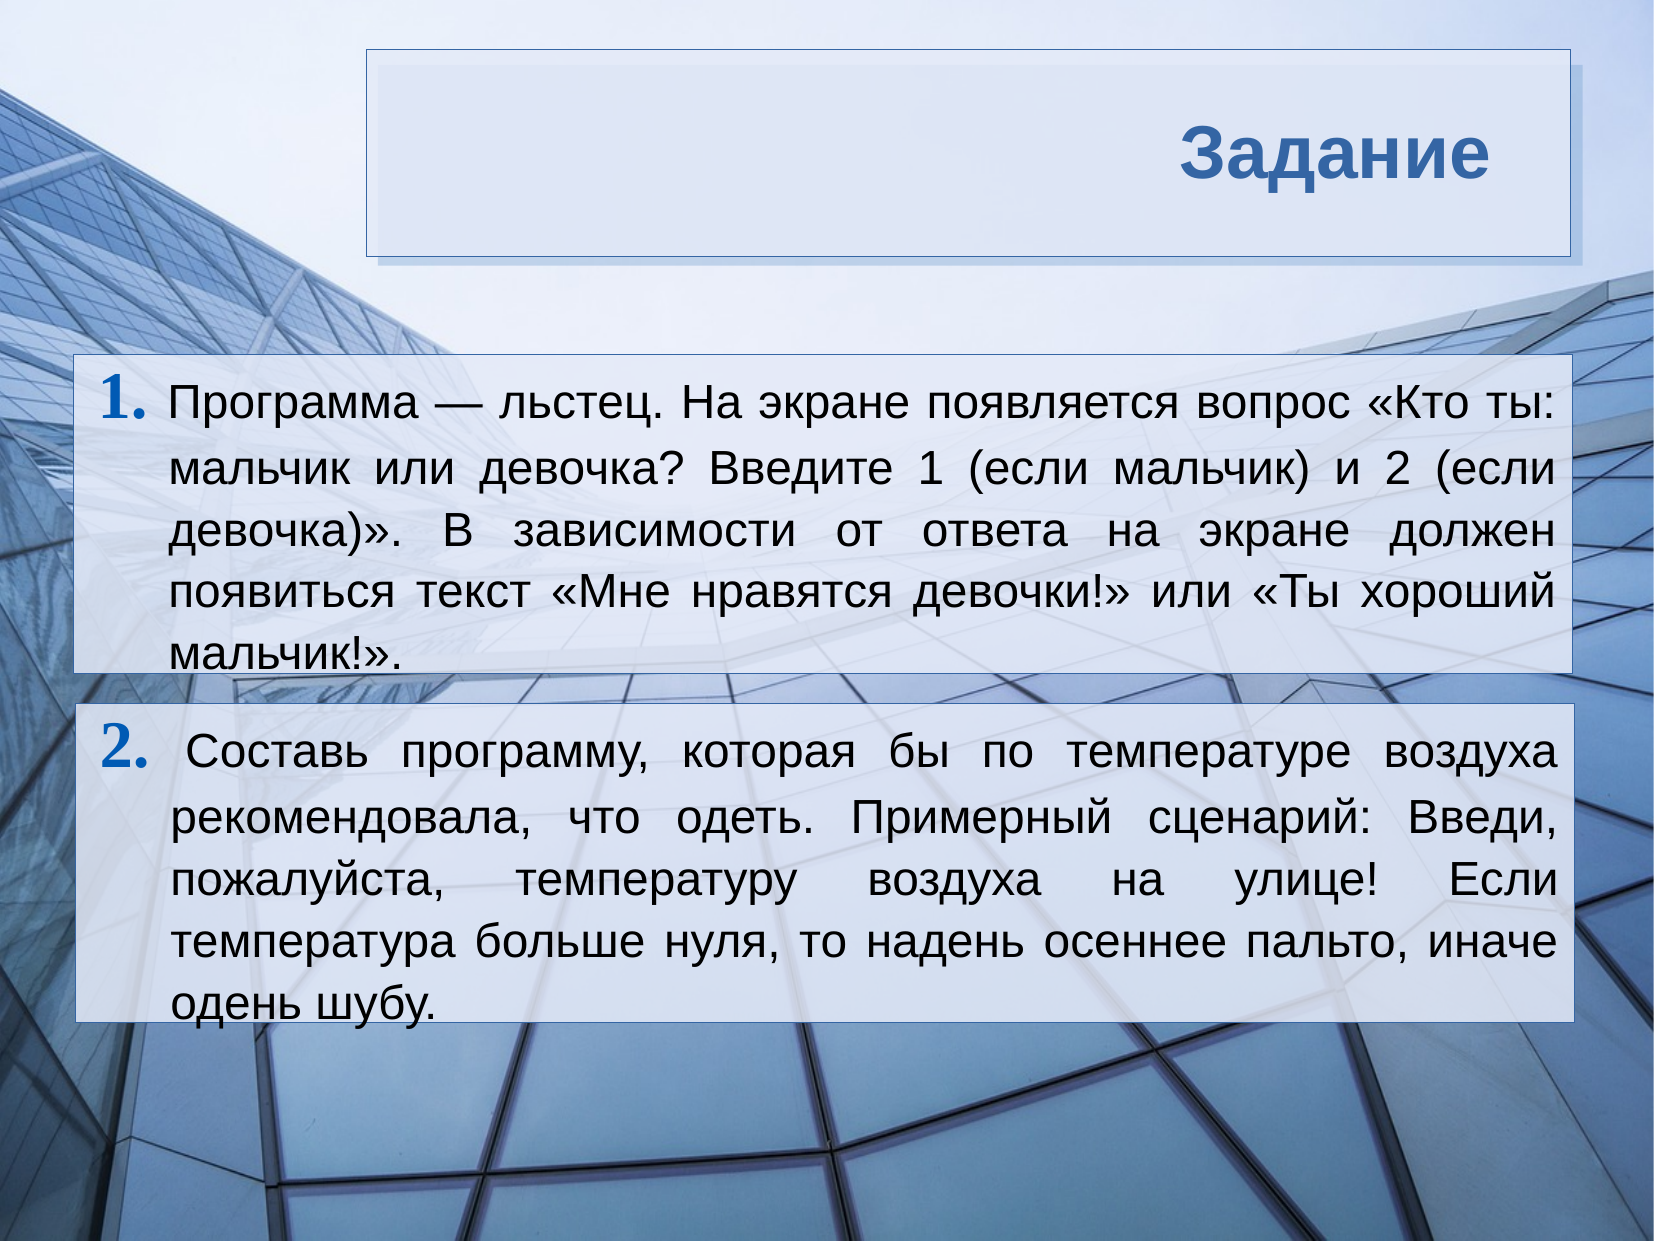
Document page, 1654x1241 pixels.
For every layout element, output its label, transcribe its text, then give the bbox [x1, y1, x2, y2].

title Задание [366, 49, 1571, 257]
picture [0, 0, 1654, 1241]
text_box 1. Программа — льстец. На экране появляется вопрос «Кто ты: мальчик или девочка? Введите 1 (если мальчик) и 2 (если девочка)». В зависимости от ответа на экране должен появиться текст «Мне нравятся девочки!» или «Ты хороший мальчик!». [73, 354, 1573, 674]
text_box [377, 64, 1583, 266]
text_box 2. Составь программу, которая бы по температуре воздуха рекомендовала, что одеть. Примерный сценарий: Введи, пожалуйста, температуру воздуха на улице! Если температура больше нуля, то надень осеннее пальто, иначе одень шубу. [75, 703, 1575, 1023]
